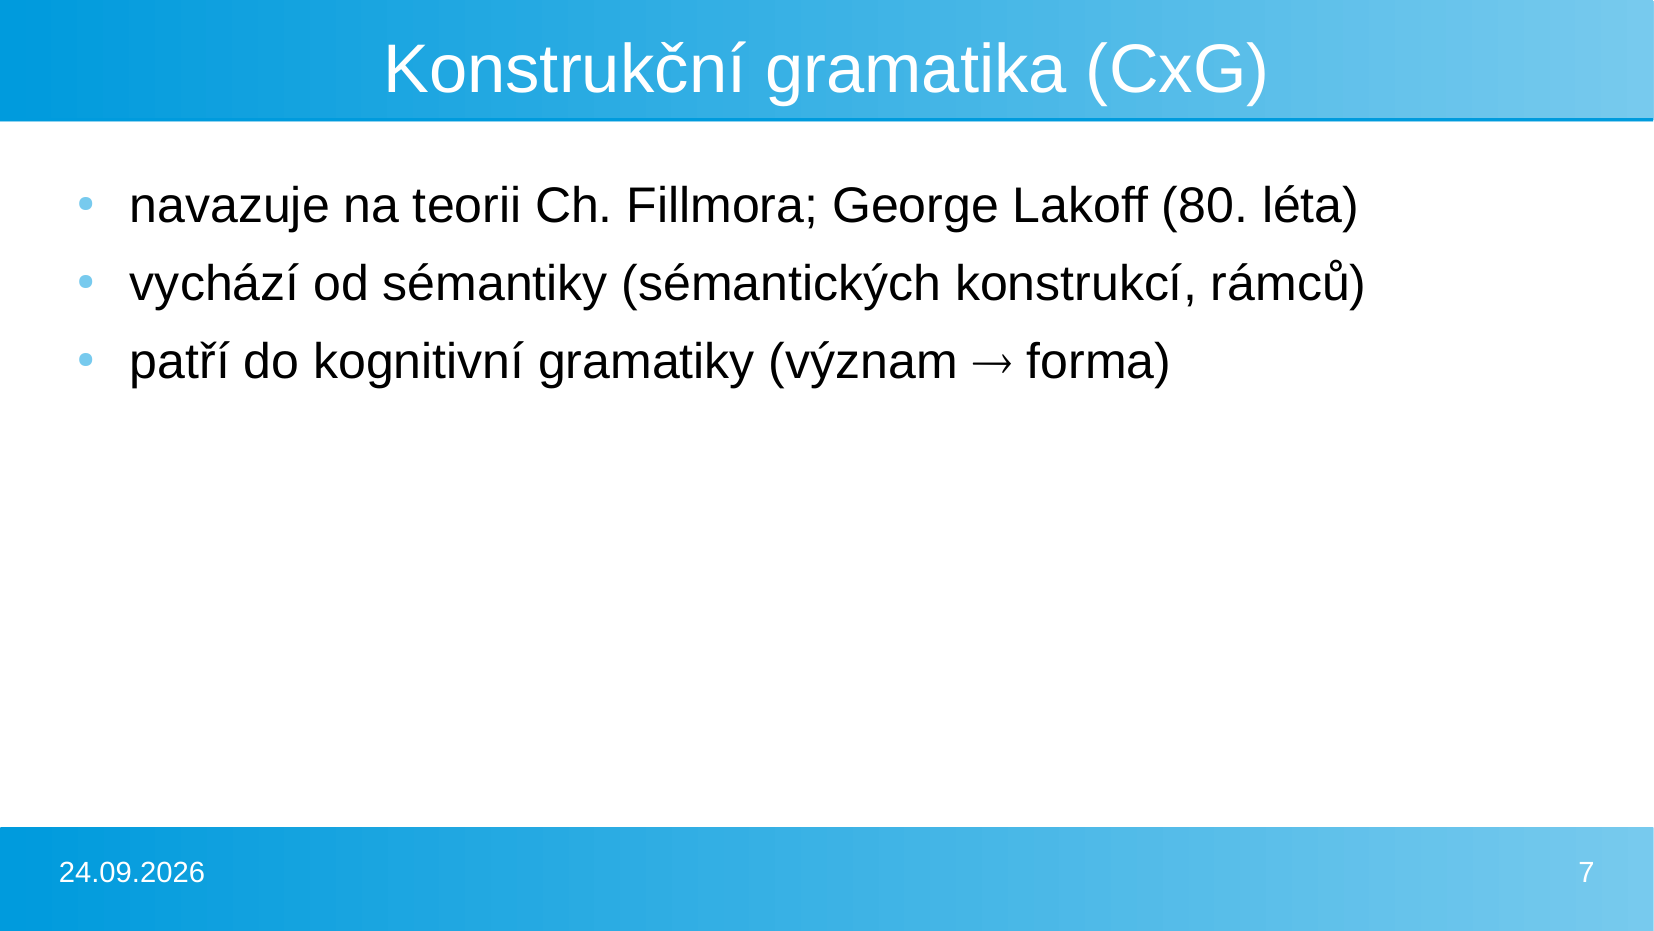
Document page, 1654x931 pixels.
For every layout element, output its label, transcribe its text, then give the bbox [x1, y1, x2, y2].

title Konstrukční gramatika (CxG) [59, 29, 1595, 108]
list navazuje na teorii Ch. Fillmora; George Lakoff (80. léta) vychází od sémantiky (sémantických konstrukcí, rámců) patří do kognitivní gramatiky (význam  forma) [59, 177, 1595, 768]
